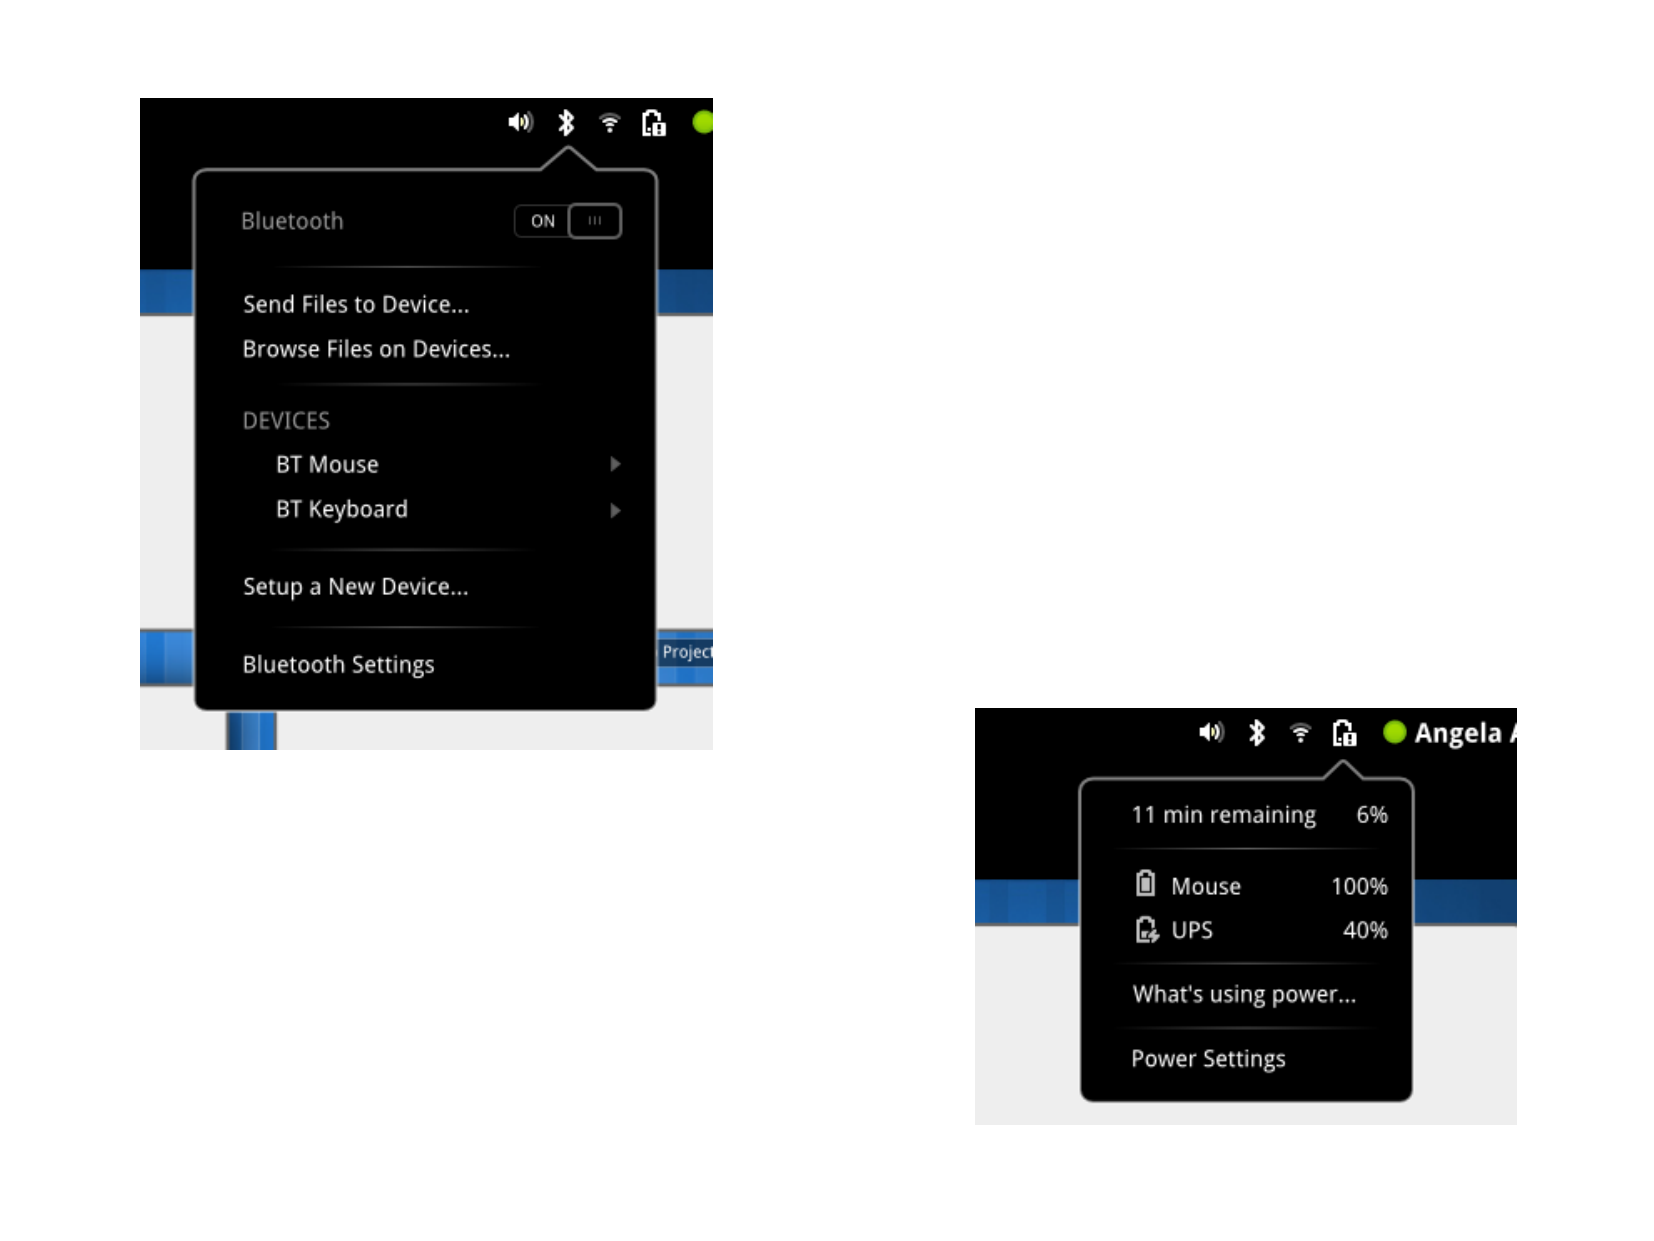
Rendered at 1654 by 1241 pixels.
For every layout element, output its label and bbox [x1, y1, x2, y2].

picture [140, 98, 713, 751]
picture [975, 708, 1517, 1126]
